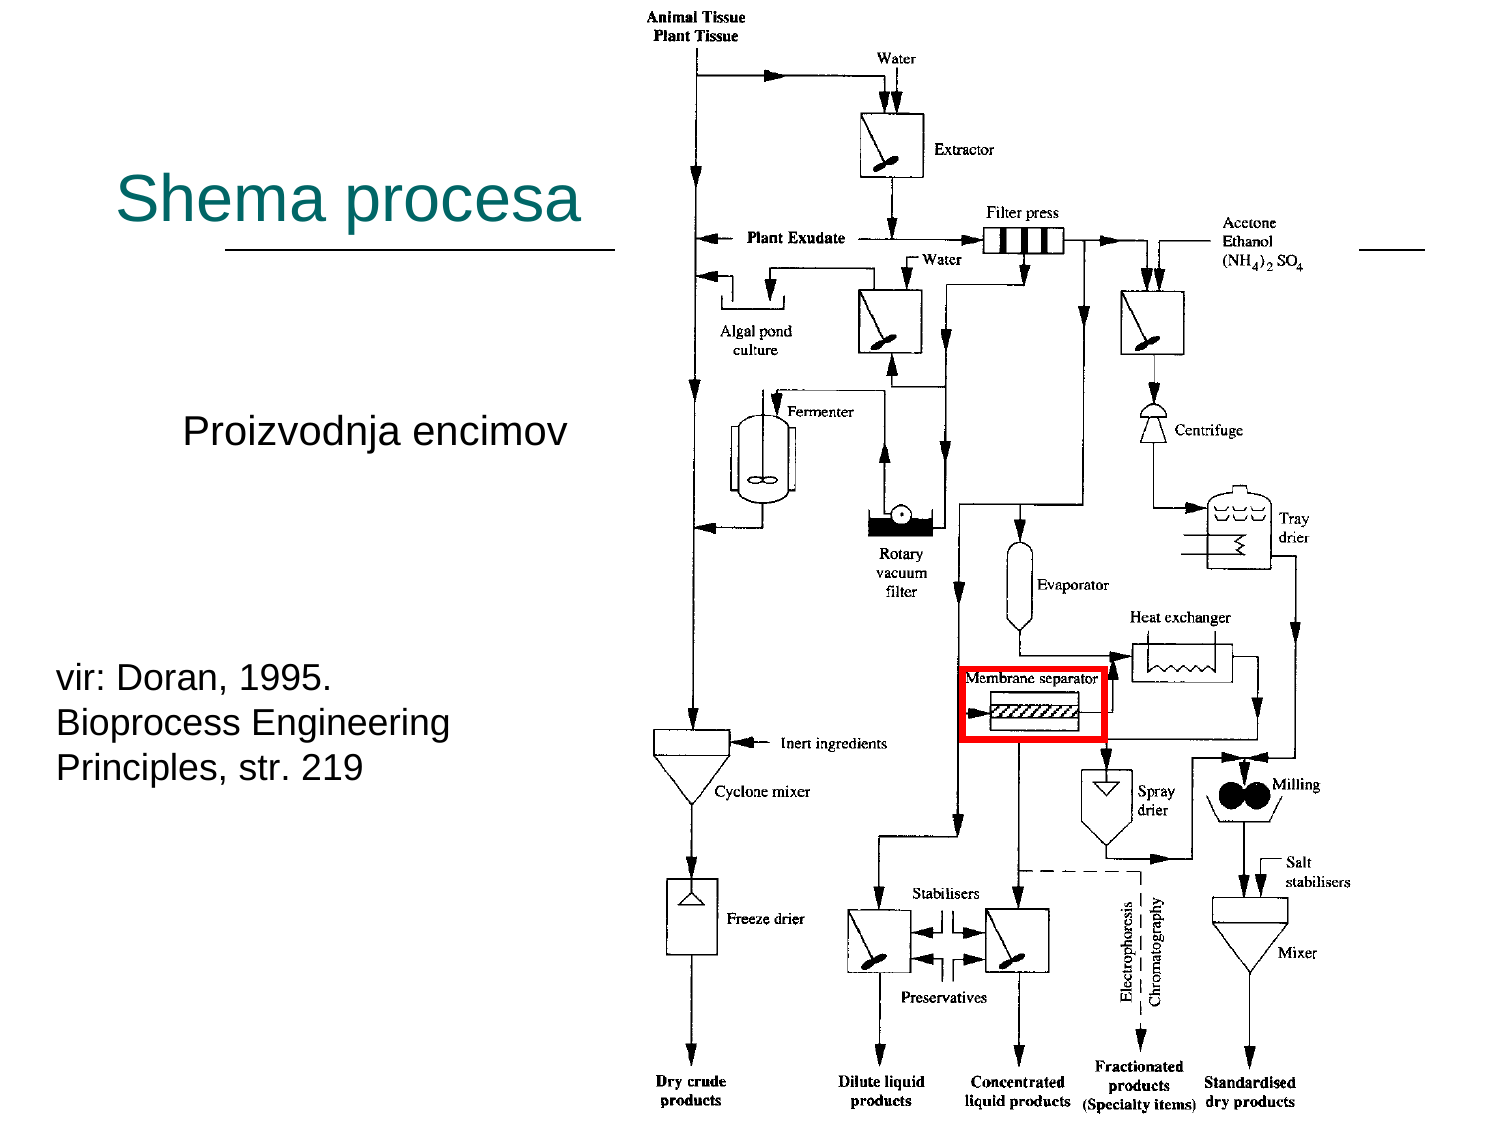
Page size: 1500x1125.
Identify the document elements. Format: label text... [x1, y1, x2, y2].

title Shema procesa [100, 54, 615, 243]
text_box vir: Doran, 1995. Bioprocess Engineering Principles, str. 219 [41, 645, 502, 796]
text_box Proizvodnja encimov [167, 396, 584, 462]
picture [615, 0, 1359, 1125]
